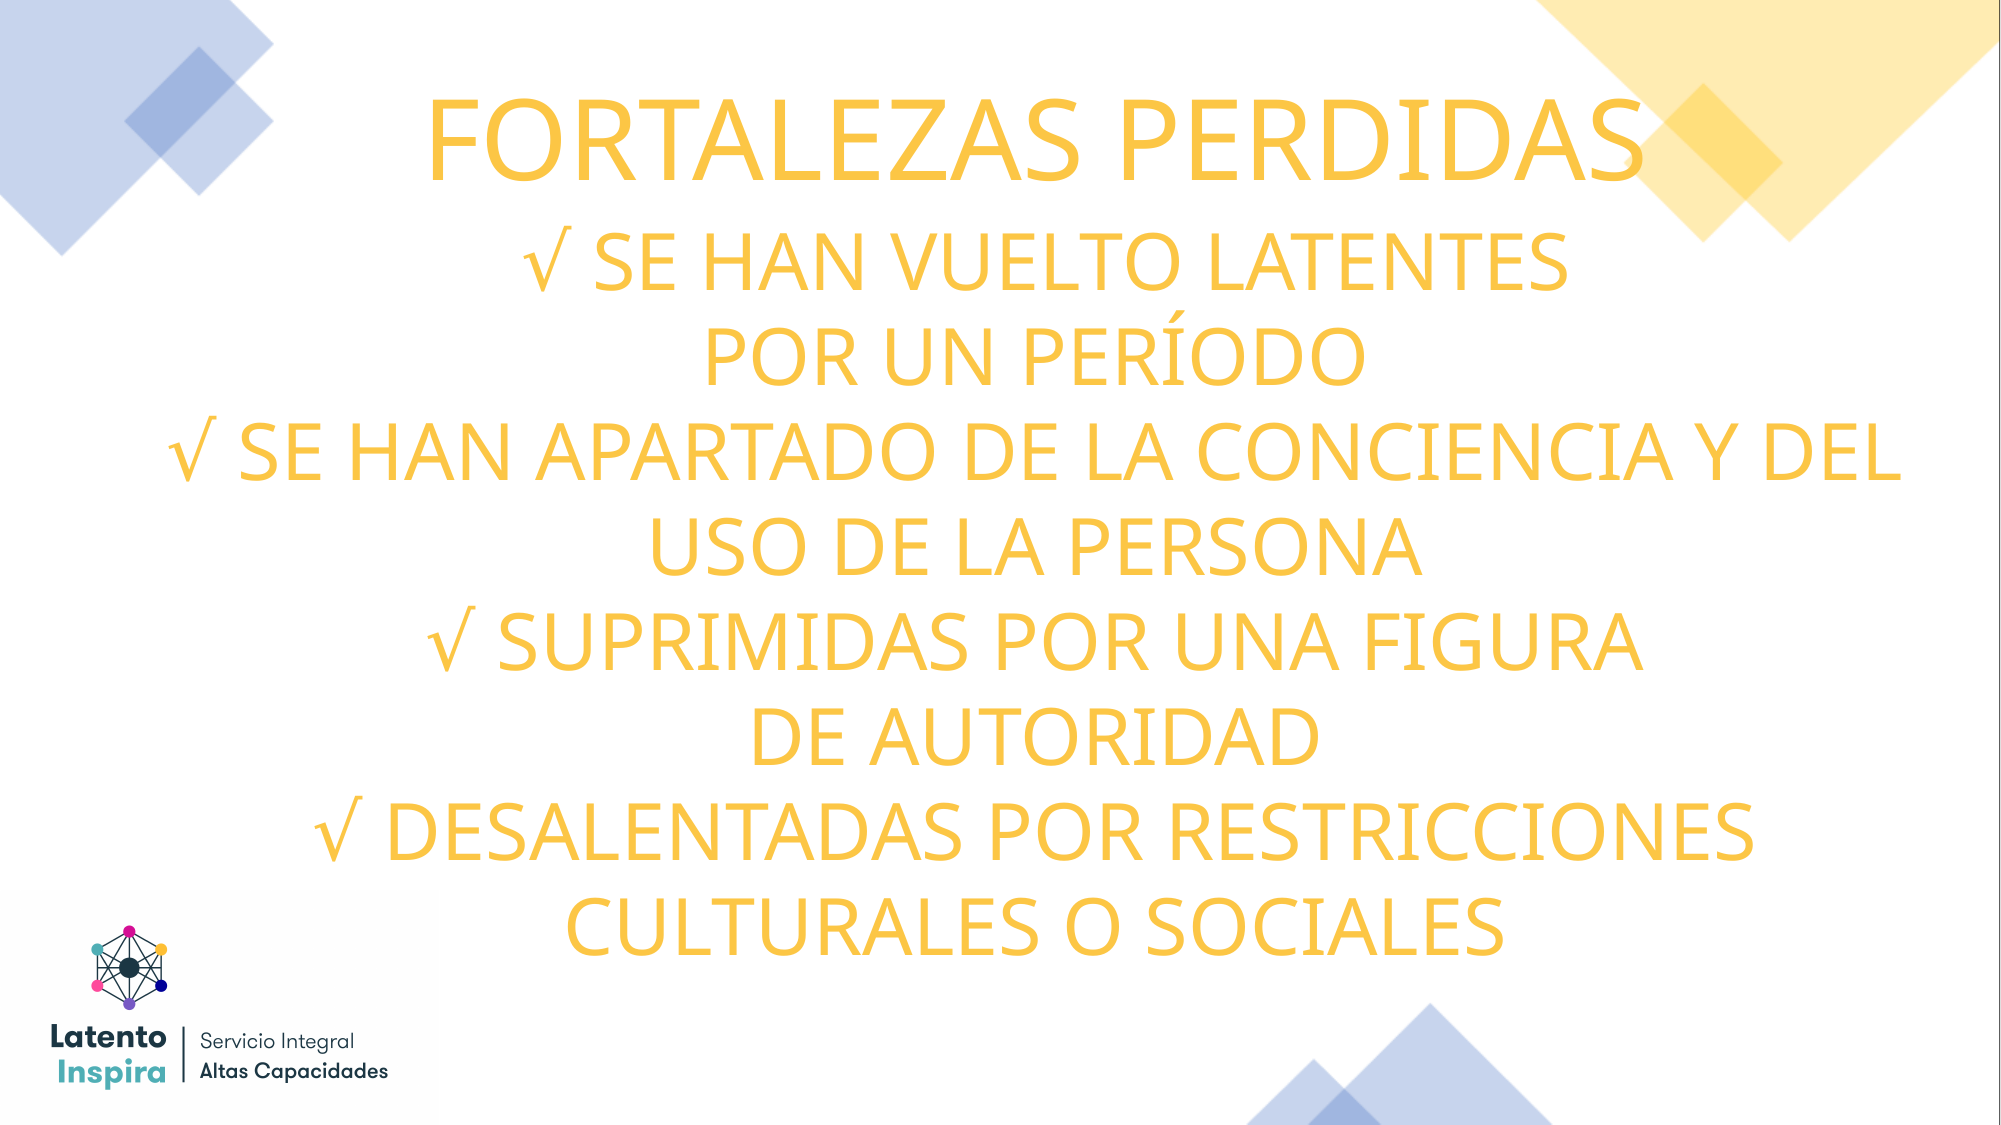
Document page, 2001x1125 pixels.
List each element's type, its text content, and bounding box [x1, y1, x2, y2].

text_box FORTALEZAS PERDIDAS [207, 61, 1864, 211]
picture [0, 0, 2001, 1125]
text_box √ SE HAN VUELTO LATENTES POR UN PERÍODO √ SE HAN APARTADO DE LA CONCIENCIA Y DEL USO DE LA PERSONA √ SUPRIMIDAS POR UNA FIGURA DE AUTORIDAD √ DESALENTADAS POR RESTRICCIONES CULTURALES O SOCIALES [138, 199, 1932, 980]
